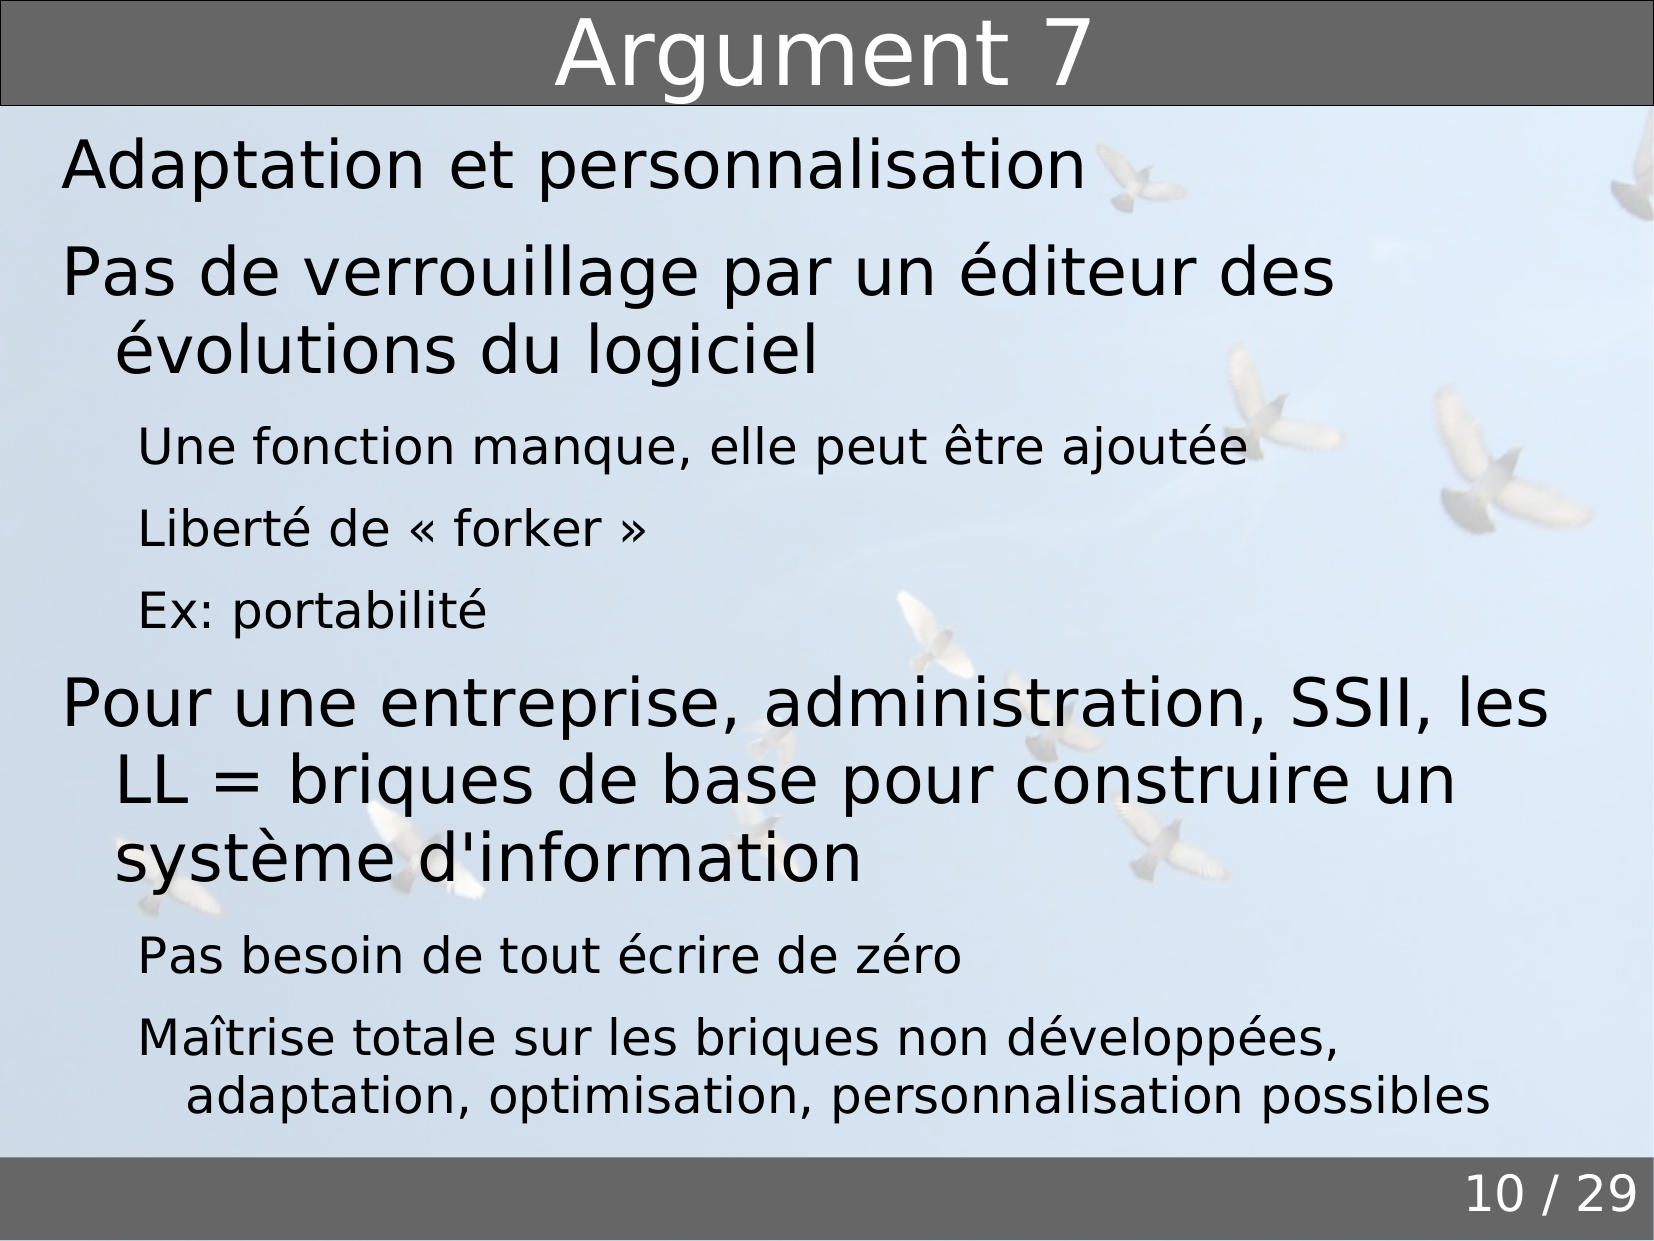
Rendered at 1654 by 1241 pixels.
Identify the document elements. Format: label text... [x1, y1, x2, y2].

title Argument 7 [0, 0, 1654, 108]
list Adaptation et personnalisation Pas de verrouillage par un éditeur des évolutions du logiciel Une fonction manque, elle peut être ajoutée Liberté de « forker » Ex: portabilité Pour une entreprise, administration, SSII, les LL = briques de base pour construire un système d'information Pas besoin de tout écrire de zéro Maîtrise totale sur les briques non développées, adaptation, optimisation, personnalisation possibles [43, 126, 1582, 1126]
